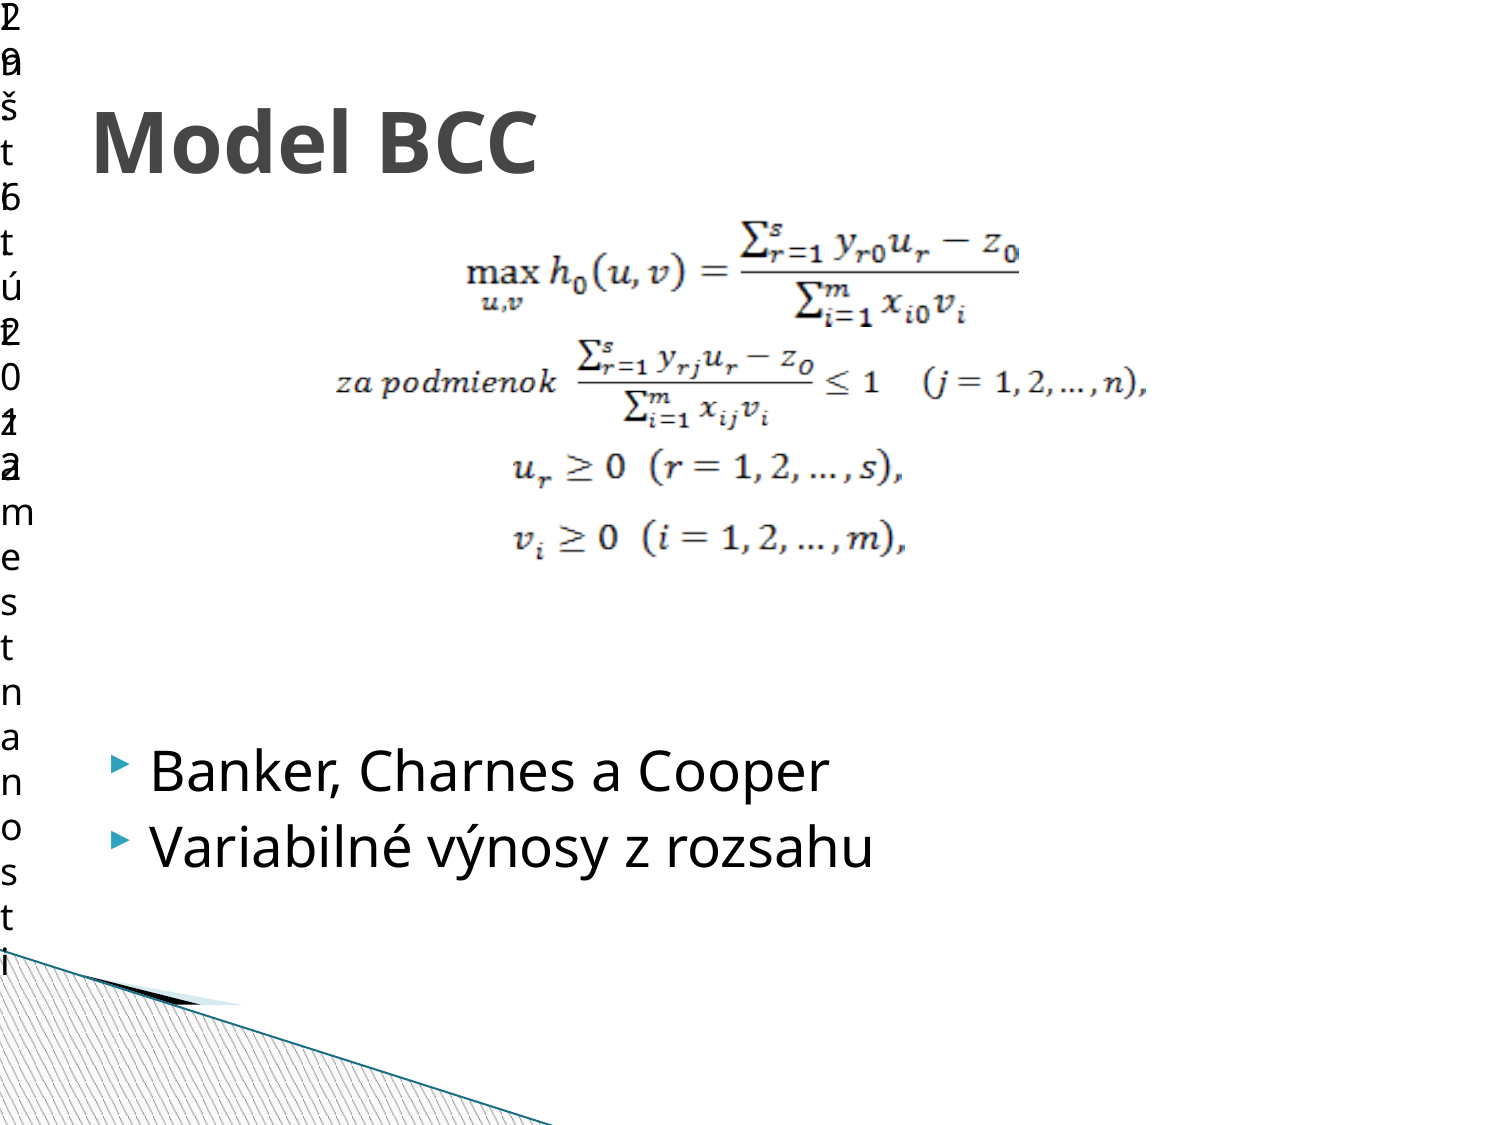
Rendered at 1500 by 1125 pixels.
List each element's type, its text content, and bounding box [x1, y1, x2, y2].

picture [513, 444, 902, 492]
title Model BCC [75, 45, 1425, 233]
picture [466, 219, 1019, 327]
picture [513, 515, 905, 563]
list Banker, Charnes a Cooper Variabilné výnosy z rozsahu [75, 727, 1425, 1005]
picture [0, 952, 543, 1125]
picture [336, 338, 1146, 433]
